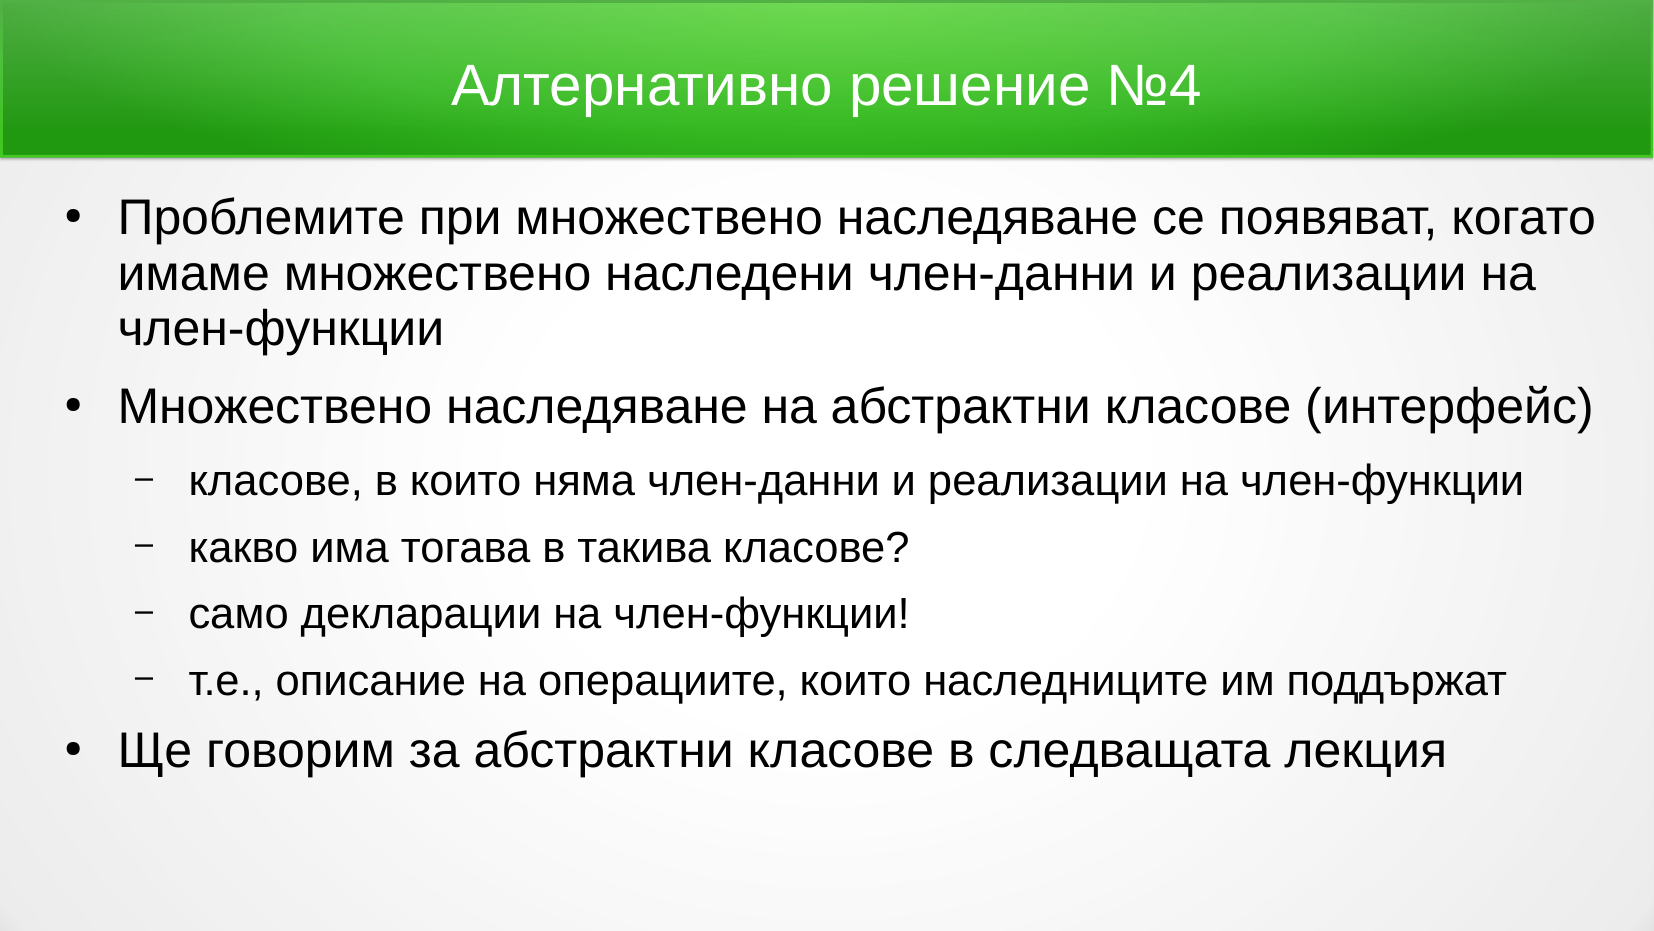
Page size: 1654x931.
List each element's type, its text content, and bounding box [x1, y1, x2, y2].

list Проблемите при множествено наследяване се появяват, когато имаме множествено наследени член-данни и реализации на член-функции Множествено наследяване на абстрактни класове (интерфейс) класове, в които няма член-данни и реализации на член-функции какво има тогава в такива класове? само декларации на член-функции! т.е., описание на операциите, които наследниците им поддържат Ще говорим за абстрактни класове в следващата лекция [46, 188, 1609, 898]
title Алтернативно решение №4 [82, 36, 1571, 135]
